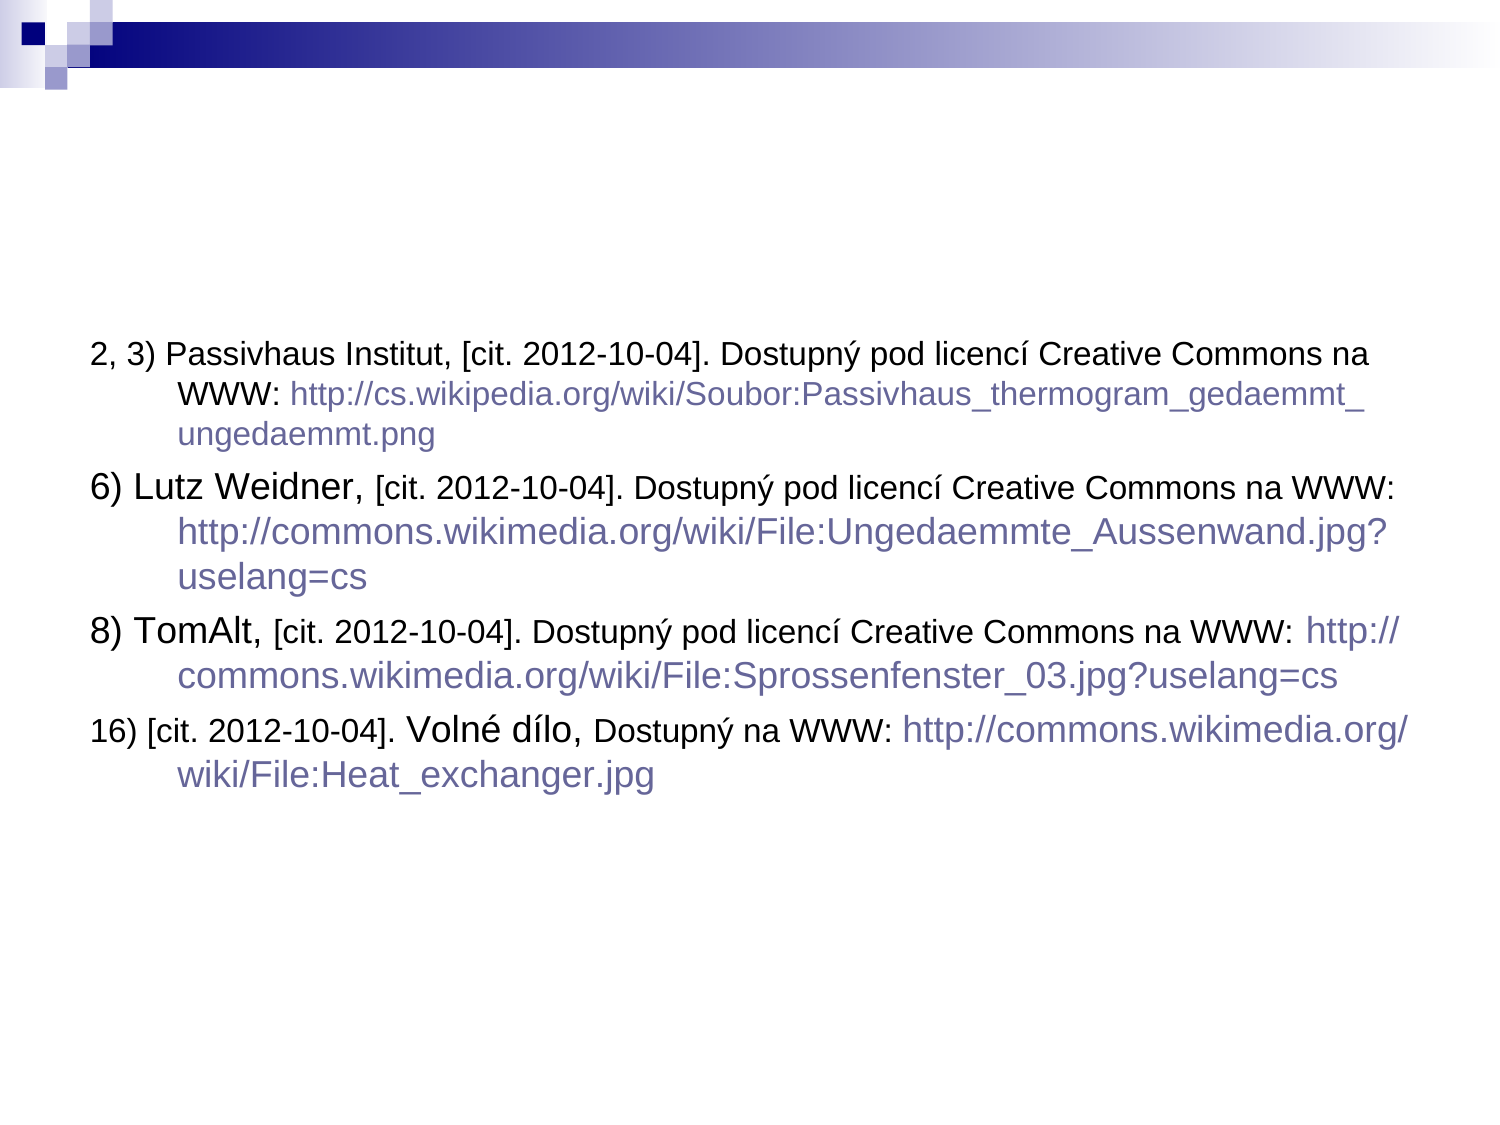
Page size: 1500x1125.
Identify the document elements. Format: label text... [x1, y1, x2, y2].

list 2, 3) Passivhaus Institut, [cit. 2012-10-04]. Dostupný pod licencí Creative Commons na WWW: http://cs.wikipedia.org/wiki/Soubor:Passivhaus_thermogram_gedaemmt_ungedaemmt.png 6) Lutz Weidner, [cit. 2012-10-04]. Dostupný pod licencí Creative Commons na WWW: http://commons.wikimedia.org/wiki/File:Ungedaemmte_Aussenwand.jpg?uselang=cs 8) TomAlt, [cit. 2012-10-04]. Dostupný pod licencí Creative Commons na WWW: http://commons.wikimedia.org/wiki/File:Sprossenfenster_03.jpg?uselang=cs 16) [cit. 2012-10-04]. Volné dílo, Dostupný na WWW: http://commons.wikimedia.org/wiki/File:Heat_exchanger.jpg [75, 324, 1426, 963]
